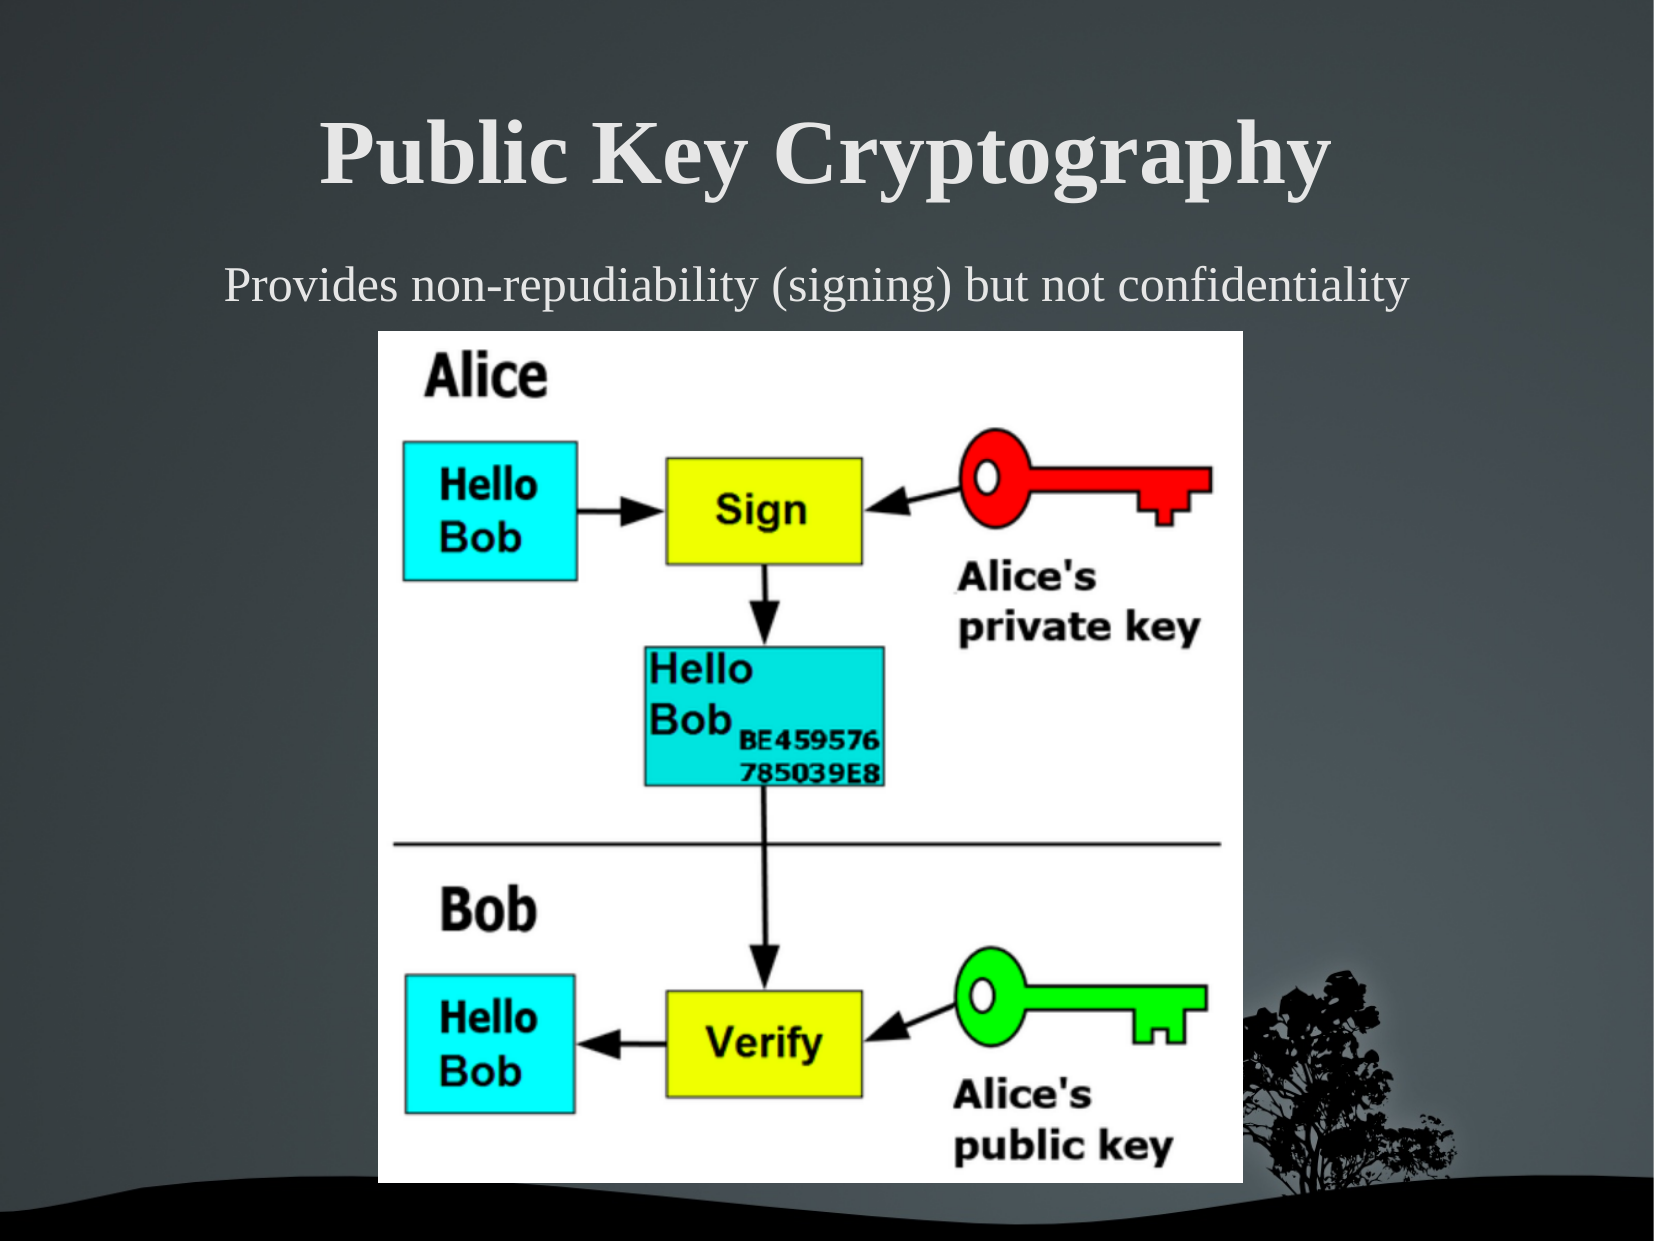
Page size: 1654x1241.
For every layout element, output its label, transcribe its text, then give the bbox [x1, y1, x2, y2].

picture [0, 0, 1654, 1241]
text_box Provides non-repudiability (signing) but not confidentiality [205, 256, 1449, 348]
title Public Key Cryptography [82, 49, 1571, 257]
